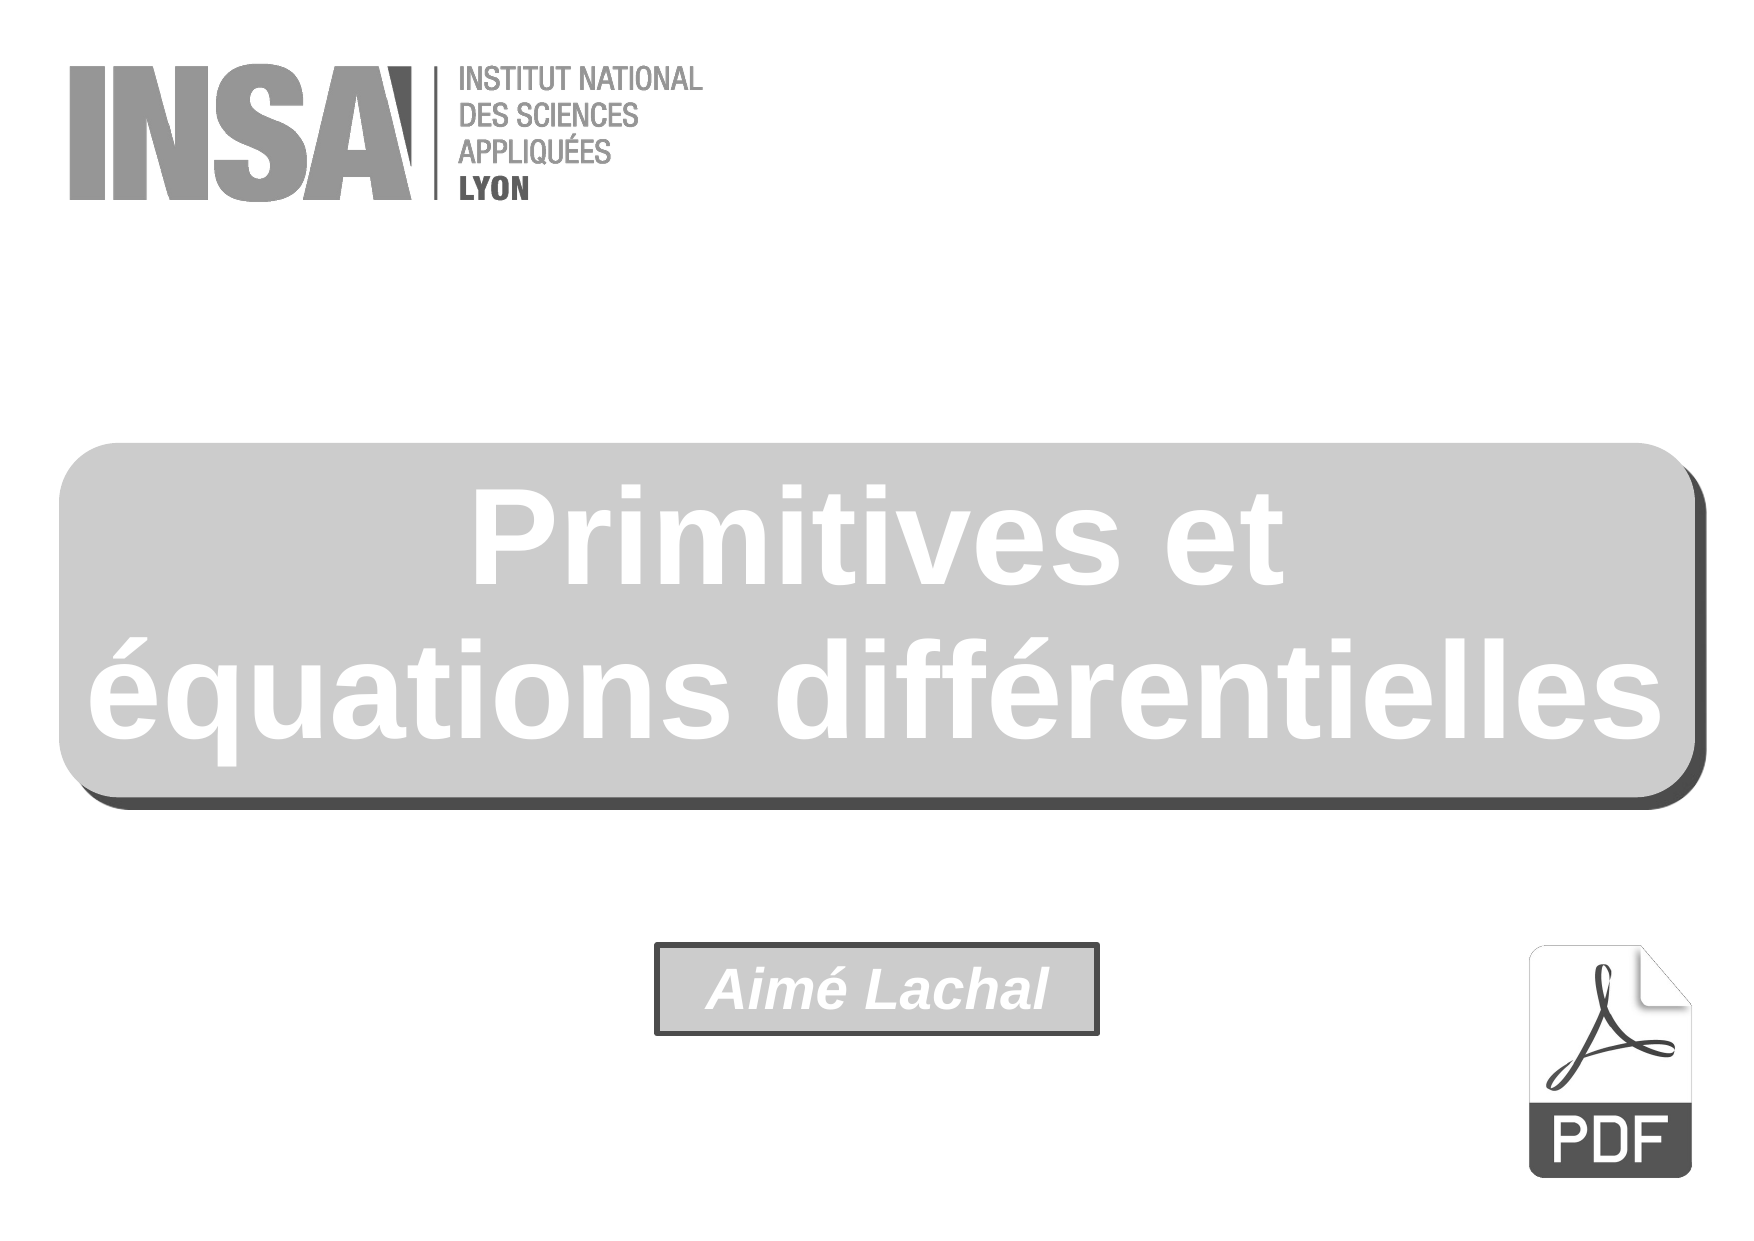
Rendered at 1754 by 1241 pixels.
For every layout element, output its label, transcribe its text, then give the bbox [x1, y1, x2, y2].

picture [59, 58, 713, 207]
picture [1526, 944, 1695, 1182]
text_box Primitives et équations différentielles [59, 442, 1695, 798]
title Aimé Lachal [657, 944, 1098, 1034]
